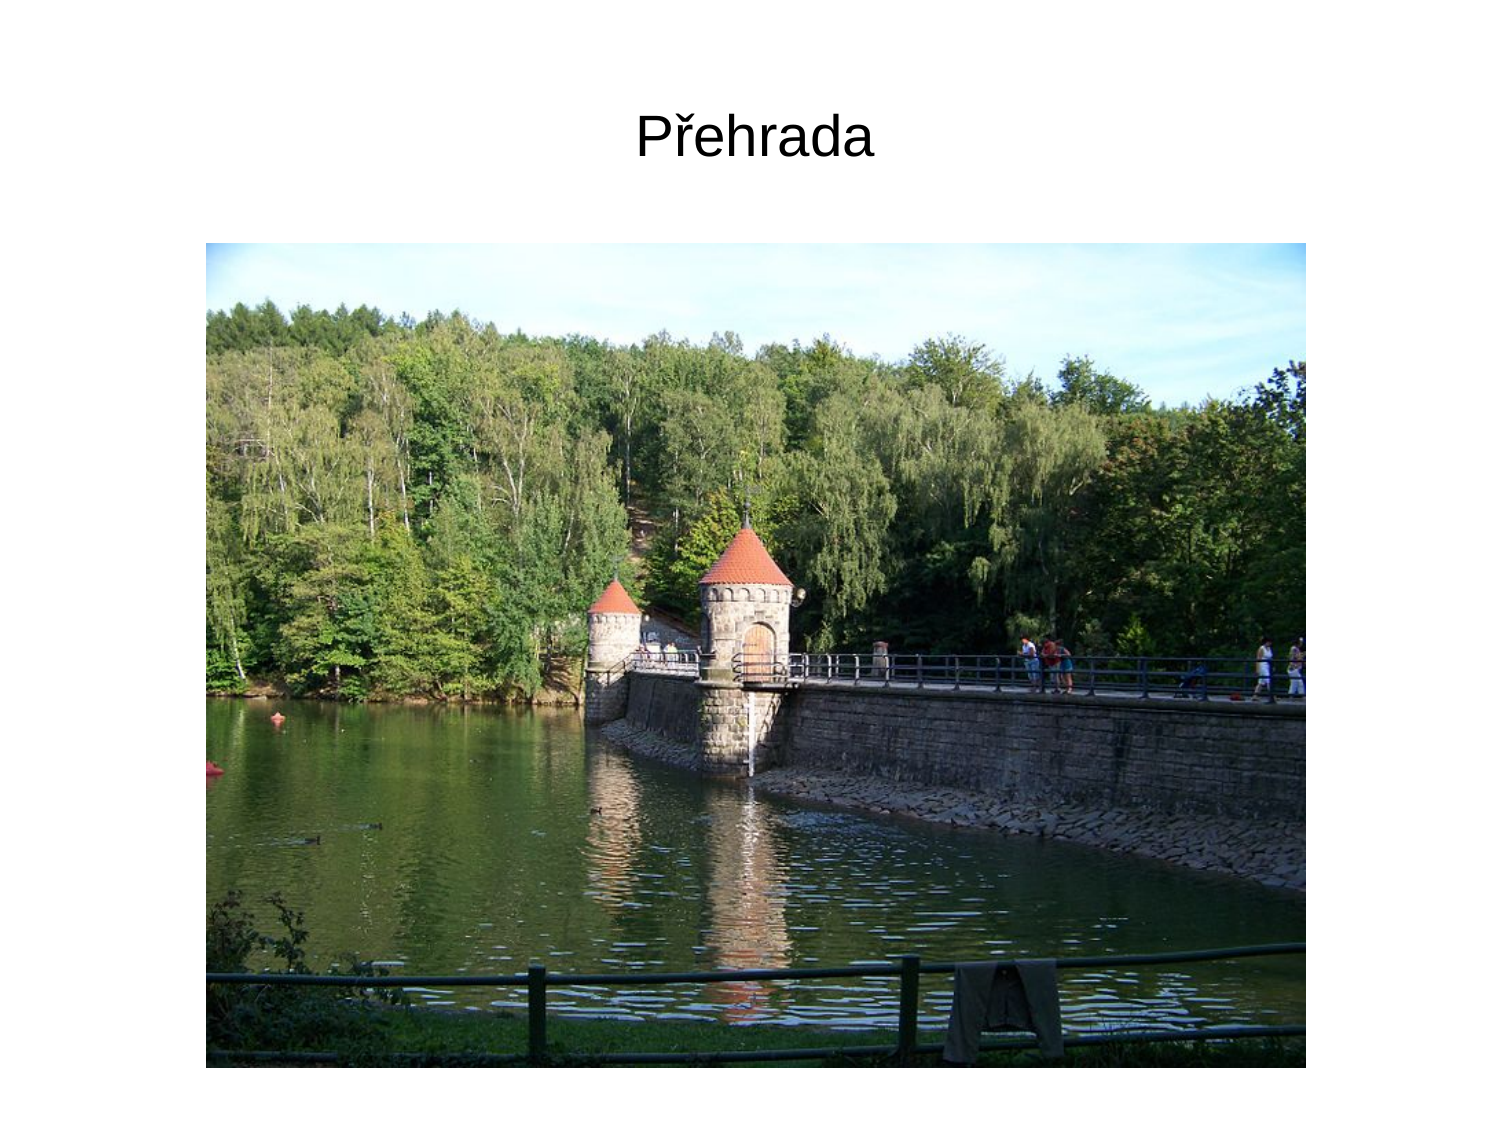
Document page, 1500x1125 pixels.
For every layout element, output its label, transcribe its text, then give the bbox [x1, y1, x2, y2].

picture [206, 243, 1306, 1068]
text_box Přehrada [620, 90, 891, 176]
